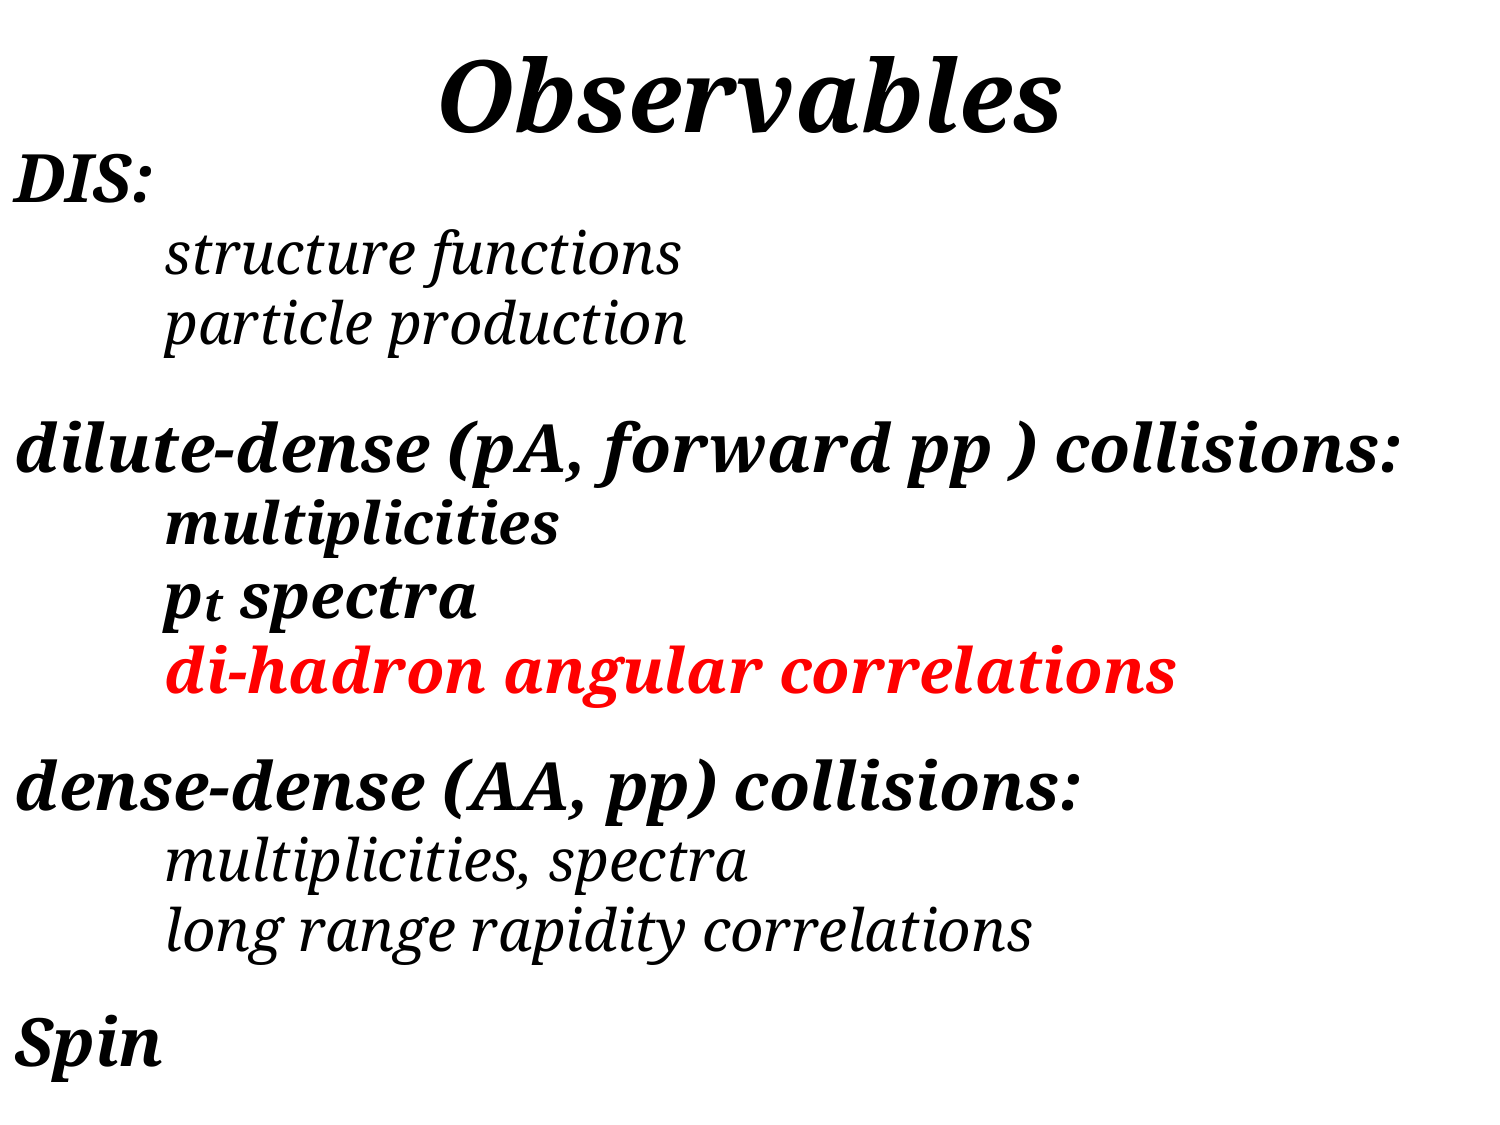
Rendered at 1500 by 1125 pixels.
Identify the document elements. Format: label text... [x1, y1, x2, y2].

text_box Spin [0, 992, 376, 1088]
text_box dense-dense (AA, pp) collisions: multiplicities, spectra long range rapidity correlations [0, 736, 1207, 992]
title Observables [75, 36, 1425, 128]
text_box dilute-dense (pA, forward pp ) collisions: multiplicities pt spectra di-hadron angular correlations [0, 398, 1500, 726]
text_box DIS: structure functions particle production [0, 128, 1439, 364]
